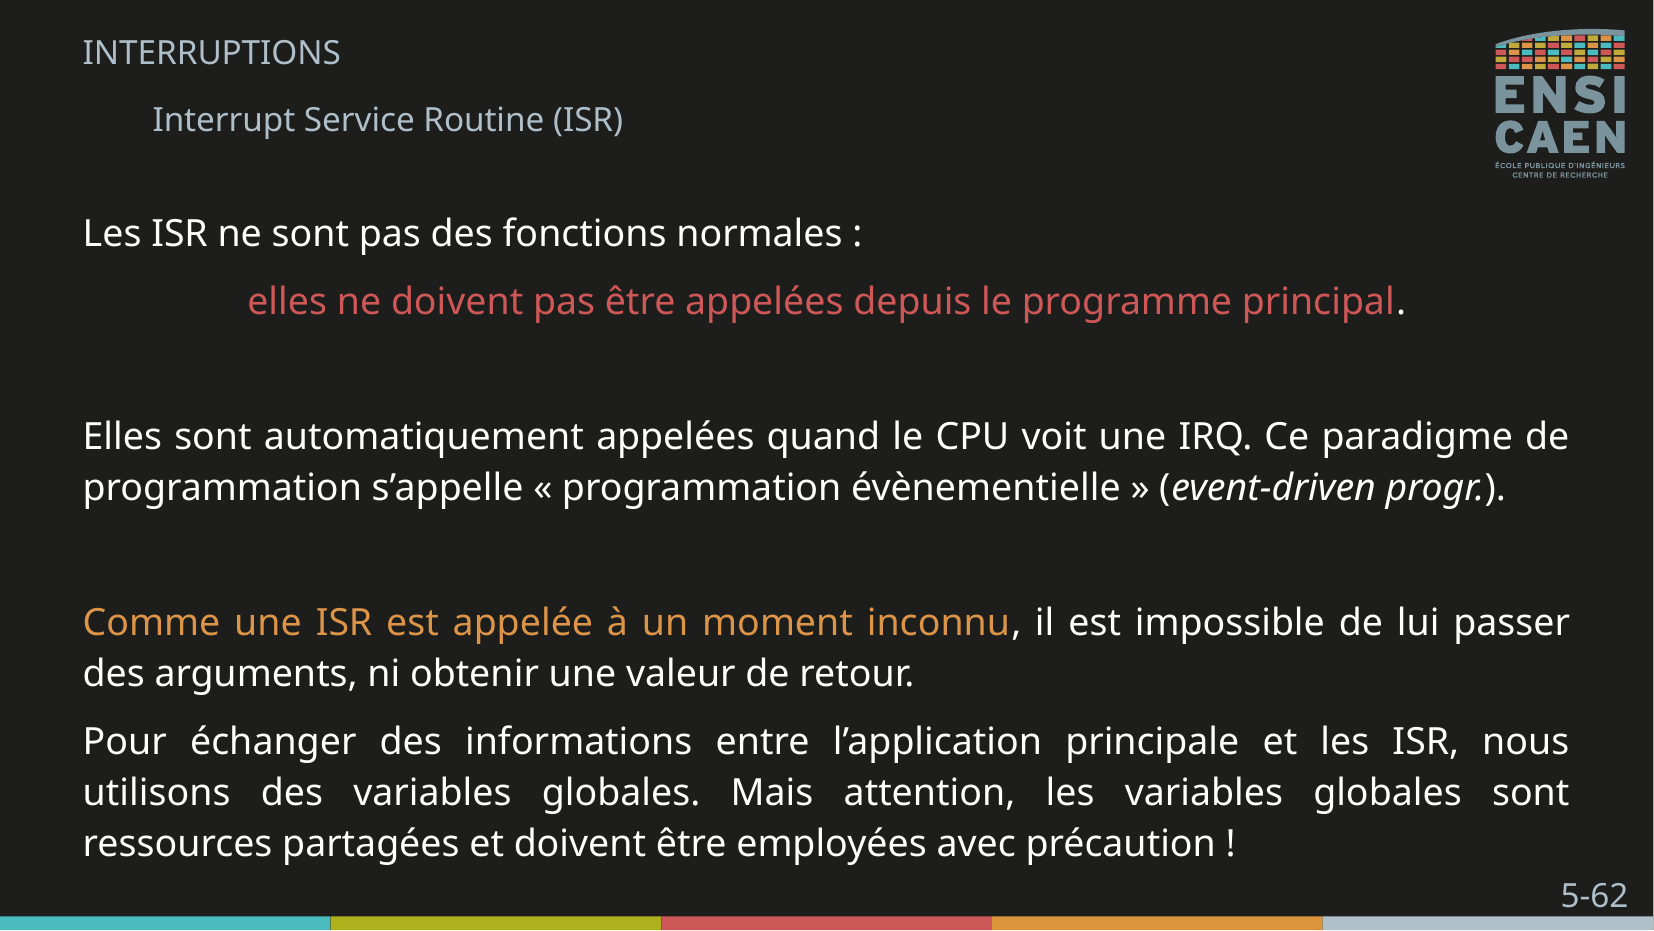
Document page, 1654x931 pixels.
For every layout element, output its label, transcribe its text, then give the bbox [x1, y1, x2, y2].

title INTERRUPTIONS Interrupt Service Routine (ISR) [82, 0, 1467, 148]
list Les ISR ne sont pas des fonctions normales : elles ne doivent pas être appelées depuis le programme principal. Elles sont automatiquement appelées quand le CPU voit une IRQ. Ce paradigme de programmation s’appelle « programmation évènementielle » (event-driven progr.). Comme une ISR est appelée à un moment inconnu, il est impossible de lui passer des arguments, ni obtenir une valeur de retour. Pour échanger des informations entre l’application principale et les ISR, nous utilisons des variables globales. Mais attention, les variables globales sont ressources partagées et doivent être employées avec précaution ! [82, 206, 1571, 916]
